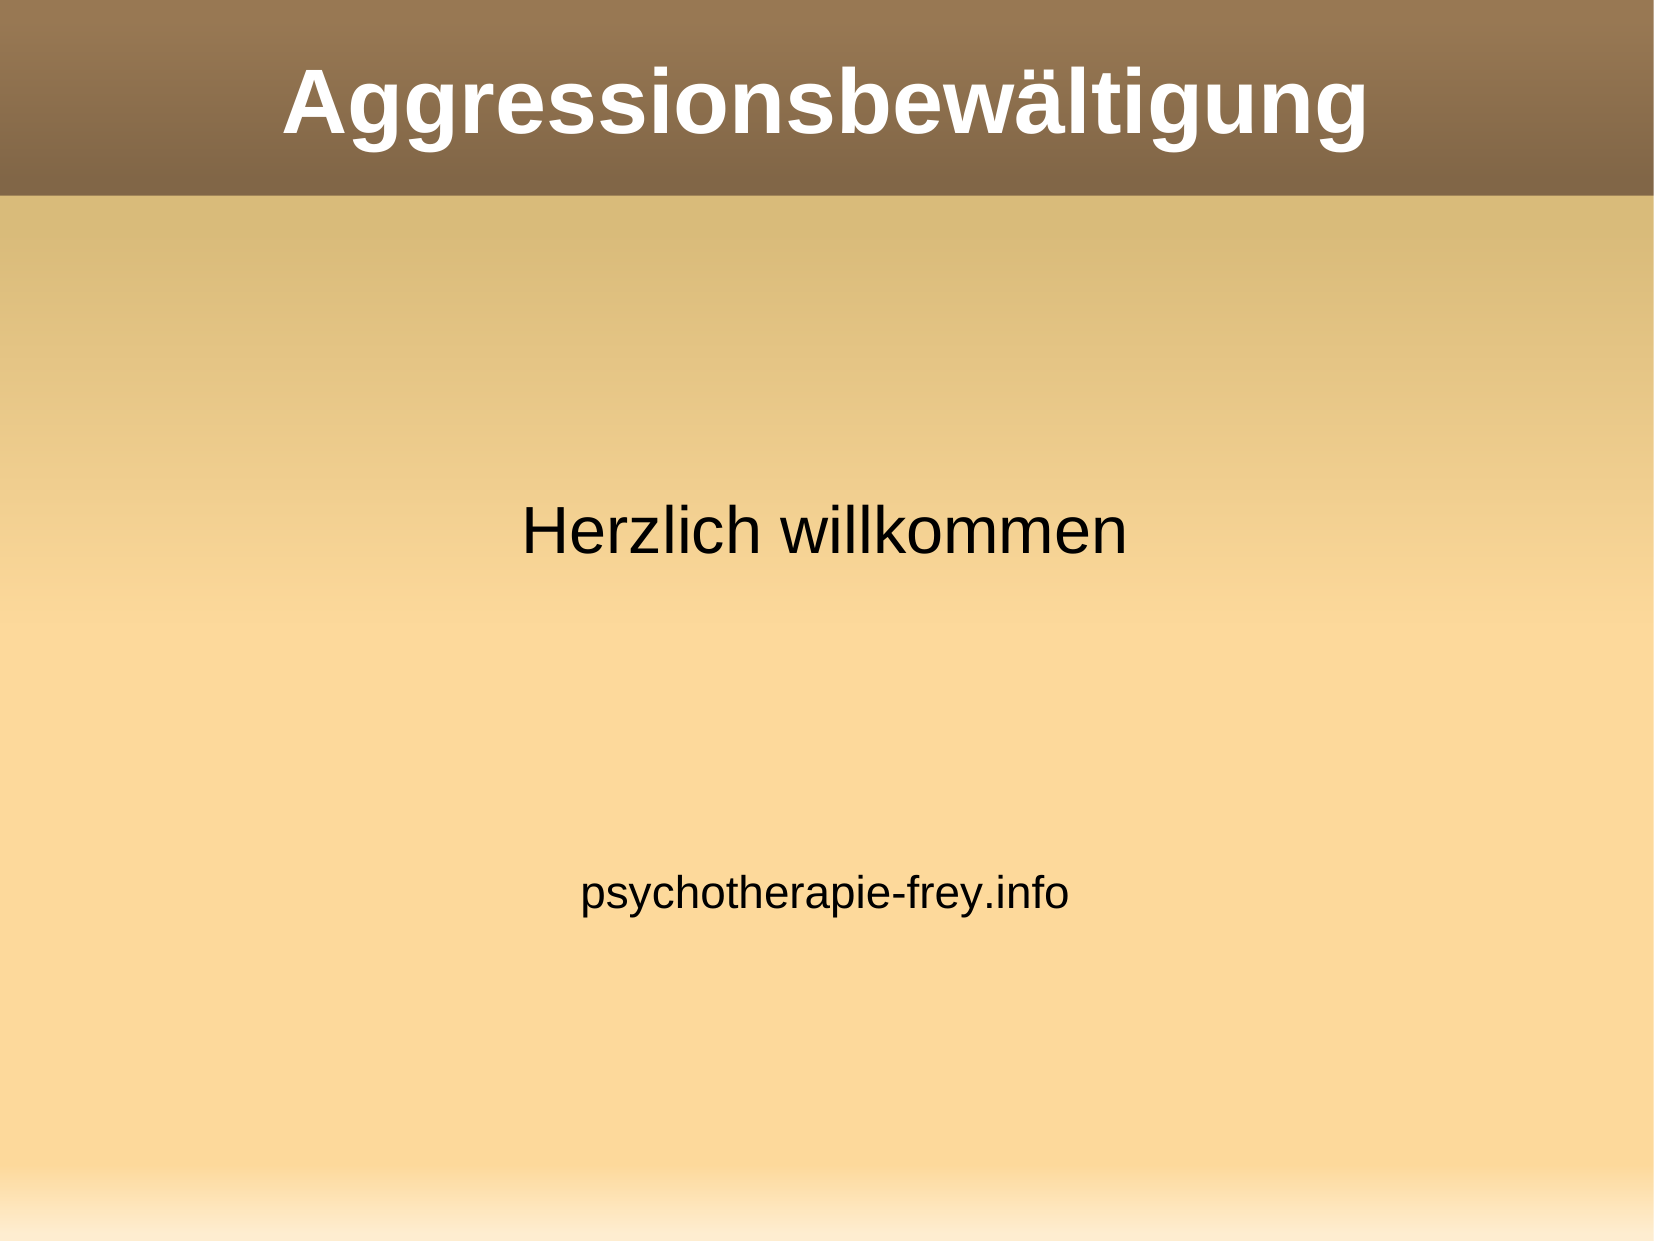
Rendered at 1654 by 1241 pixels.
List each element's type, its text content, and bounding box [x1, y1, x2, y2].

title Aggressionsbewältigung [82, 50, 1571, 256]
picture [0, 0, 1654, 1241]
subtitle Herzlich willkommen psychotherapie-frey.info [81, 296, 1570, 1115]
